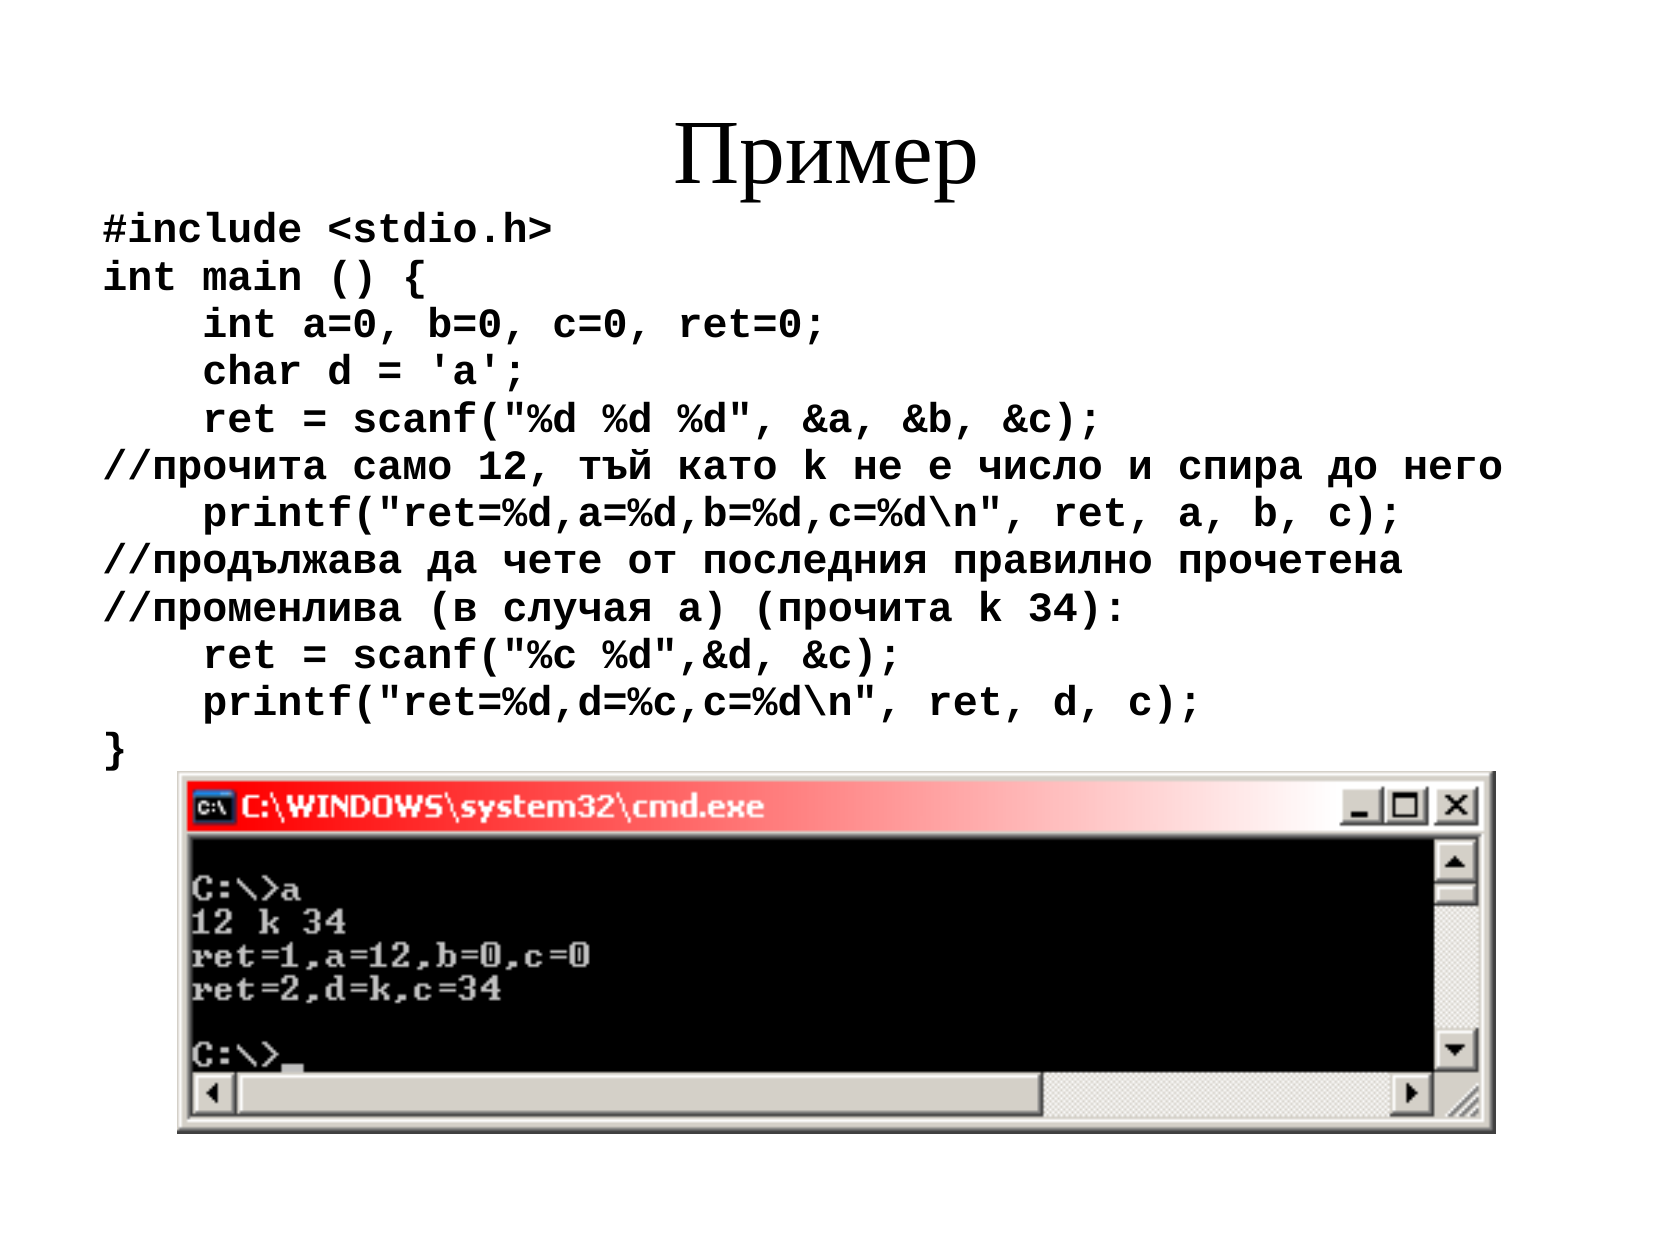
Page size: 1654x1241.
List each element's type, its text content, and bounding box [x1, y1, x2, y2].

text_box #include <stdio.h> int main () { int a=0, b=0, c=0, ret=0; char d = 'a'; ret = scanf("%d %d %d", &a, &b, &c); //прочита само 12, тъй като k не е число и спира до него printf("ret=%d,a=%d,b=%d,c=%d\n", ret, a, b, c); //продължава да чете от последния правилно прочетена //променлива (в случая a) (прочита k 34): ret = scanf("%c %d",&d, &c); printf("ret=%d,d=%c,c=%d\n", ret, d, c); } [87, 200, 1634, 790]
picture [177, 771, 1496, 1135]
title Пример [82, 49, 1571, 257]
